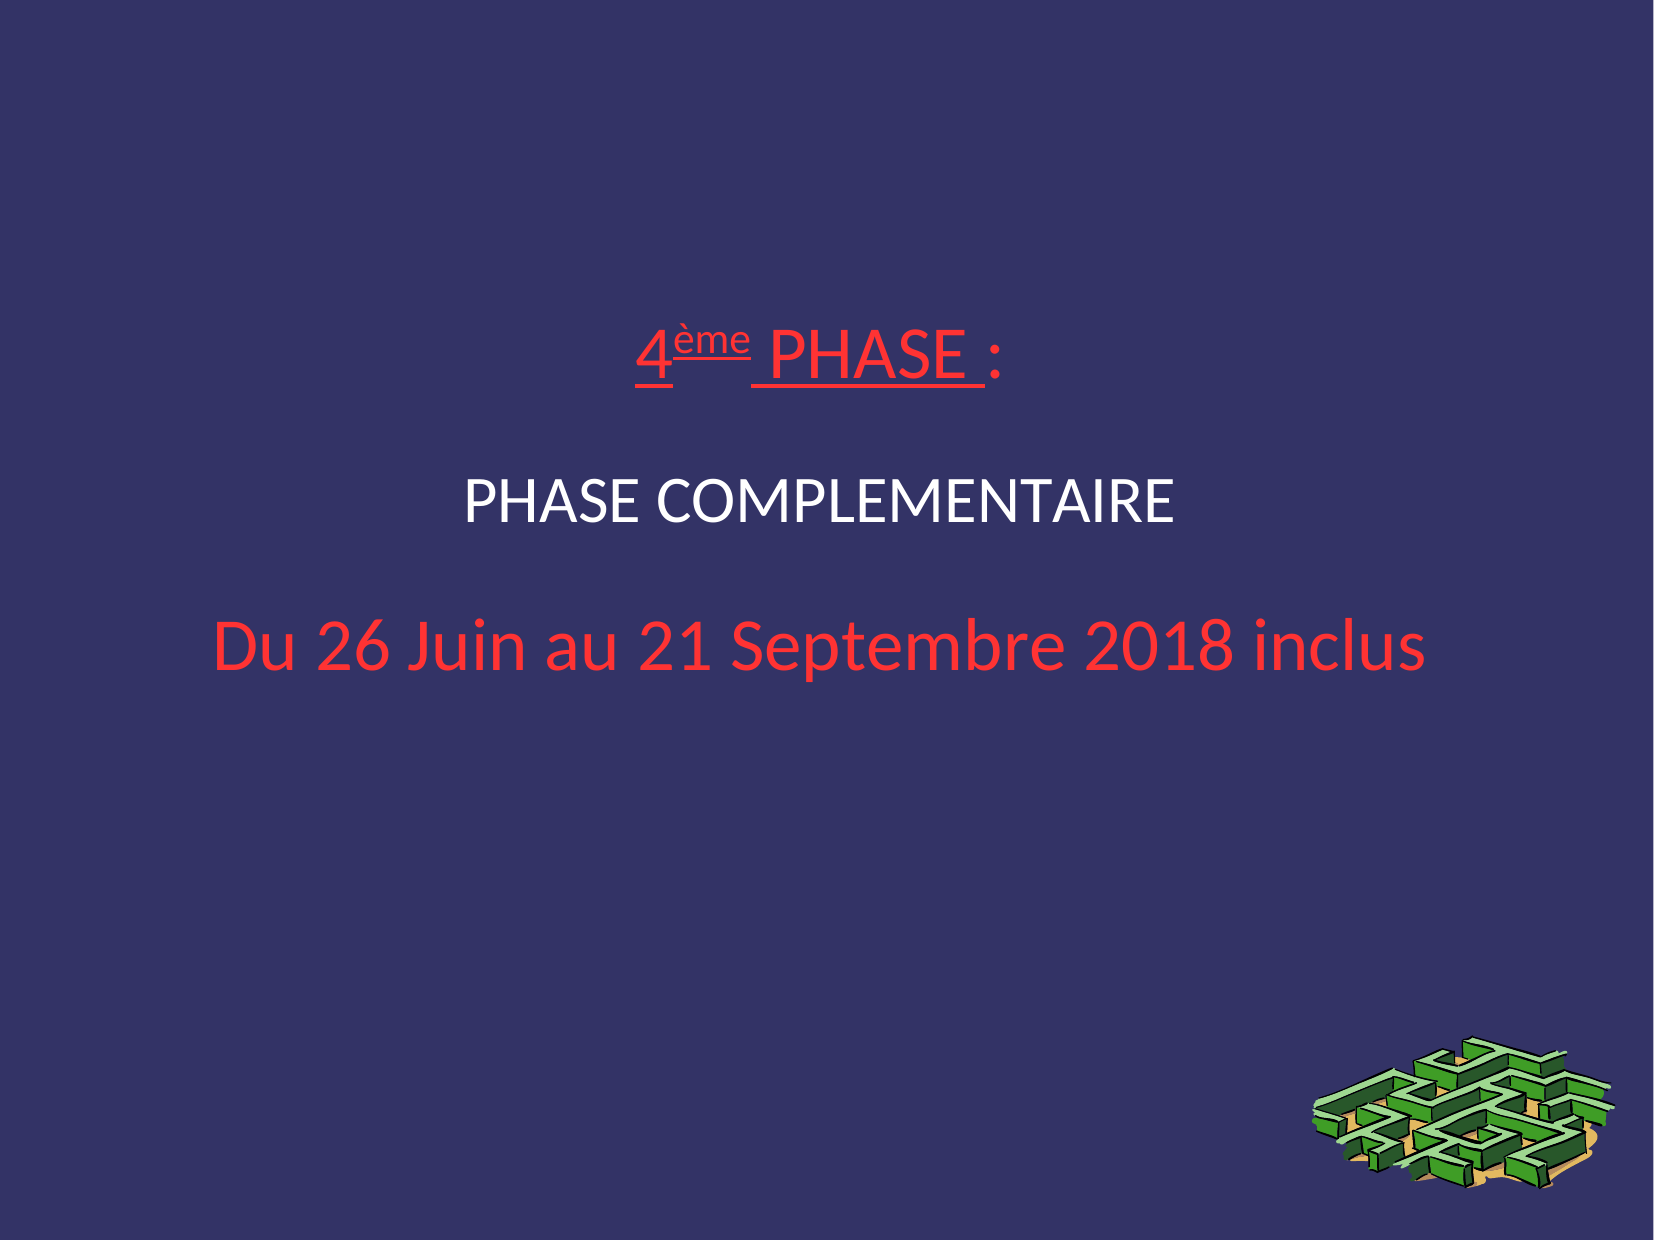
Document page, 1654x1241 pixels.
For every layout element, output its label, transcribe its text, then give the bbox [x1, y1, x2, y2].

text_box 4ème PHASE : PHASE COMPLEMENTAIRE Du 26 Juin au 21 Septembre 2018 inclus [47, 118, 1594, 893]
